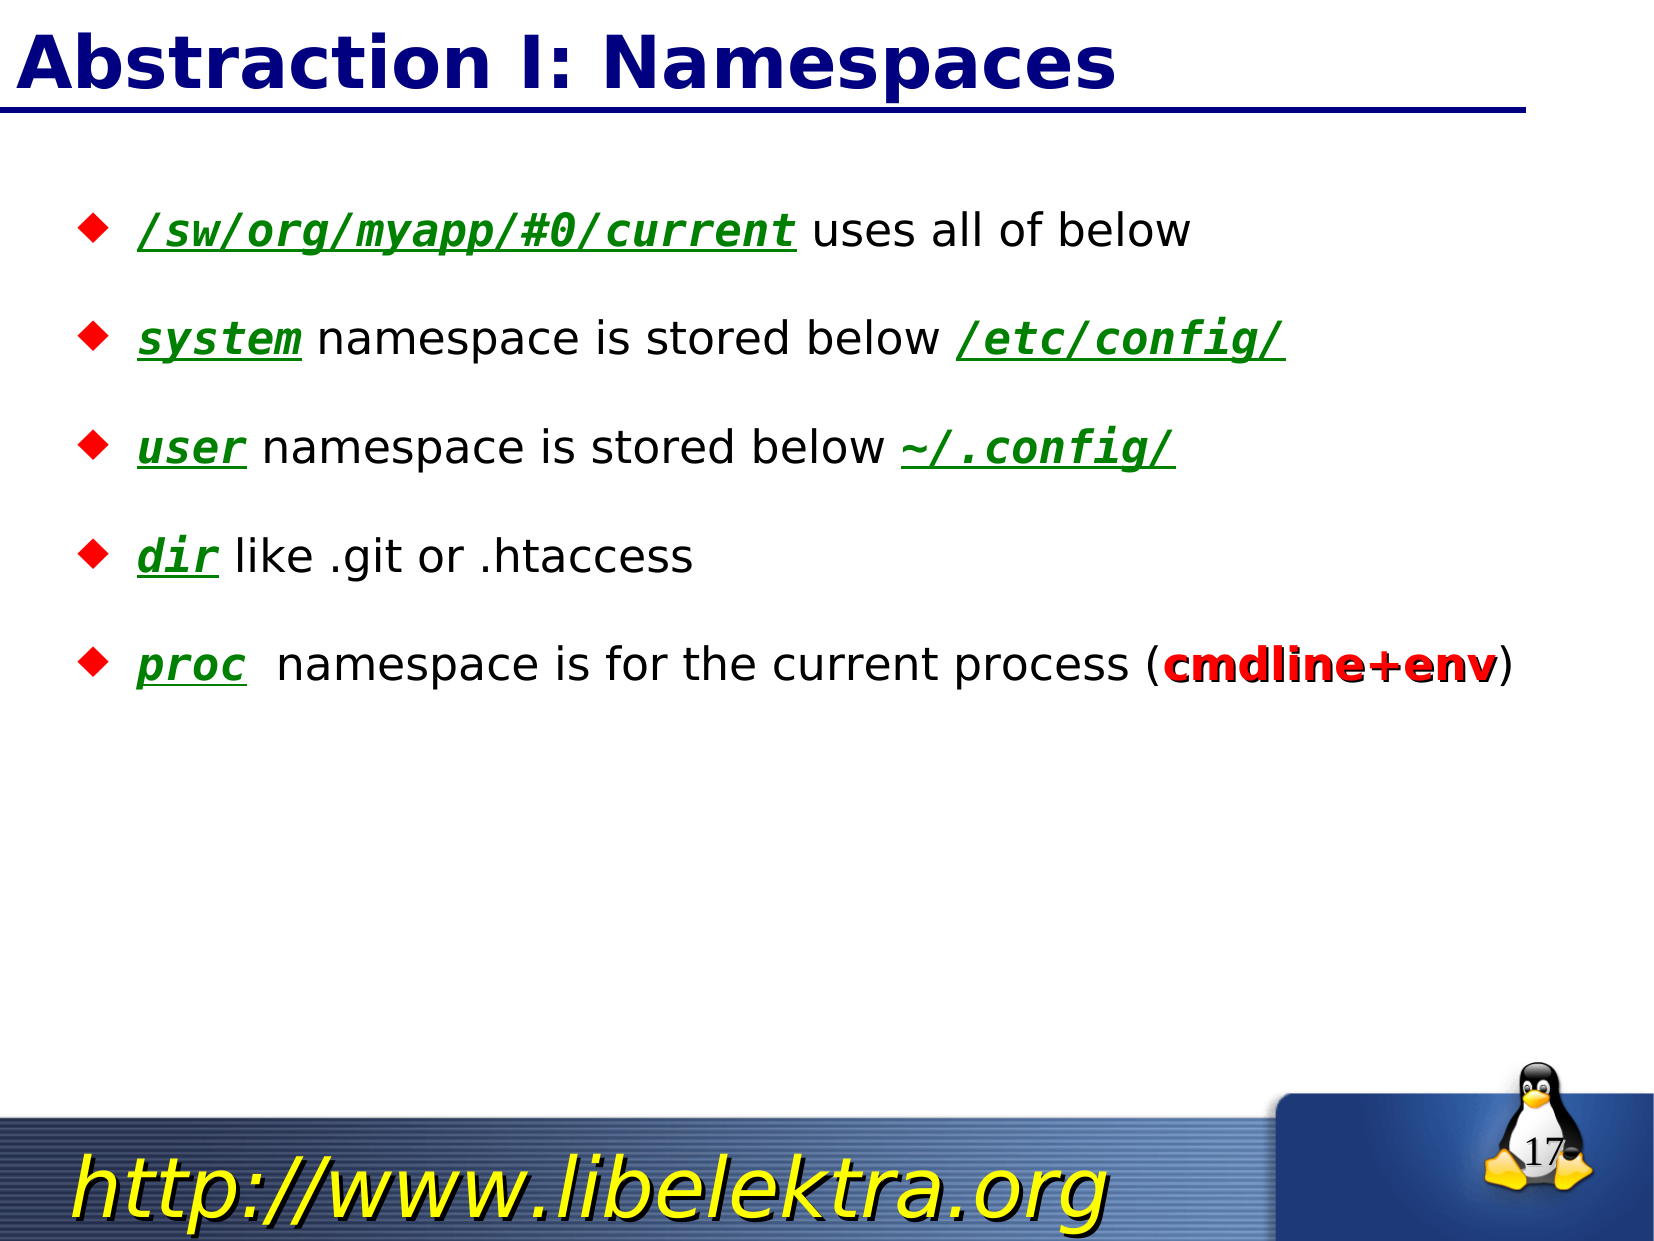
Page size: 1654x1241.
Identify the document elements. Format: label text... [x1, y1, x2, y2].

picture [0, 1061, 1654, 1241]
text_box <Foliennummer> [1272, 1122, 1566, 1178]
list /sw/org/myapp/#0/current uses all of below system namespace is stored below /etc/config/ user namespace is stored below ~/.config/ dir like .git or .htaccess proc namespace is for the current process (cmdline+env) [62, 195, 1565, 808]
text_box Abstraction I: Namespaces [16, 14, 1605, 111]
